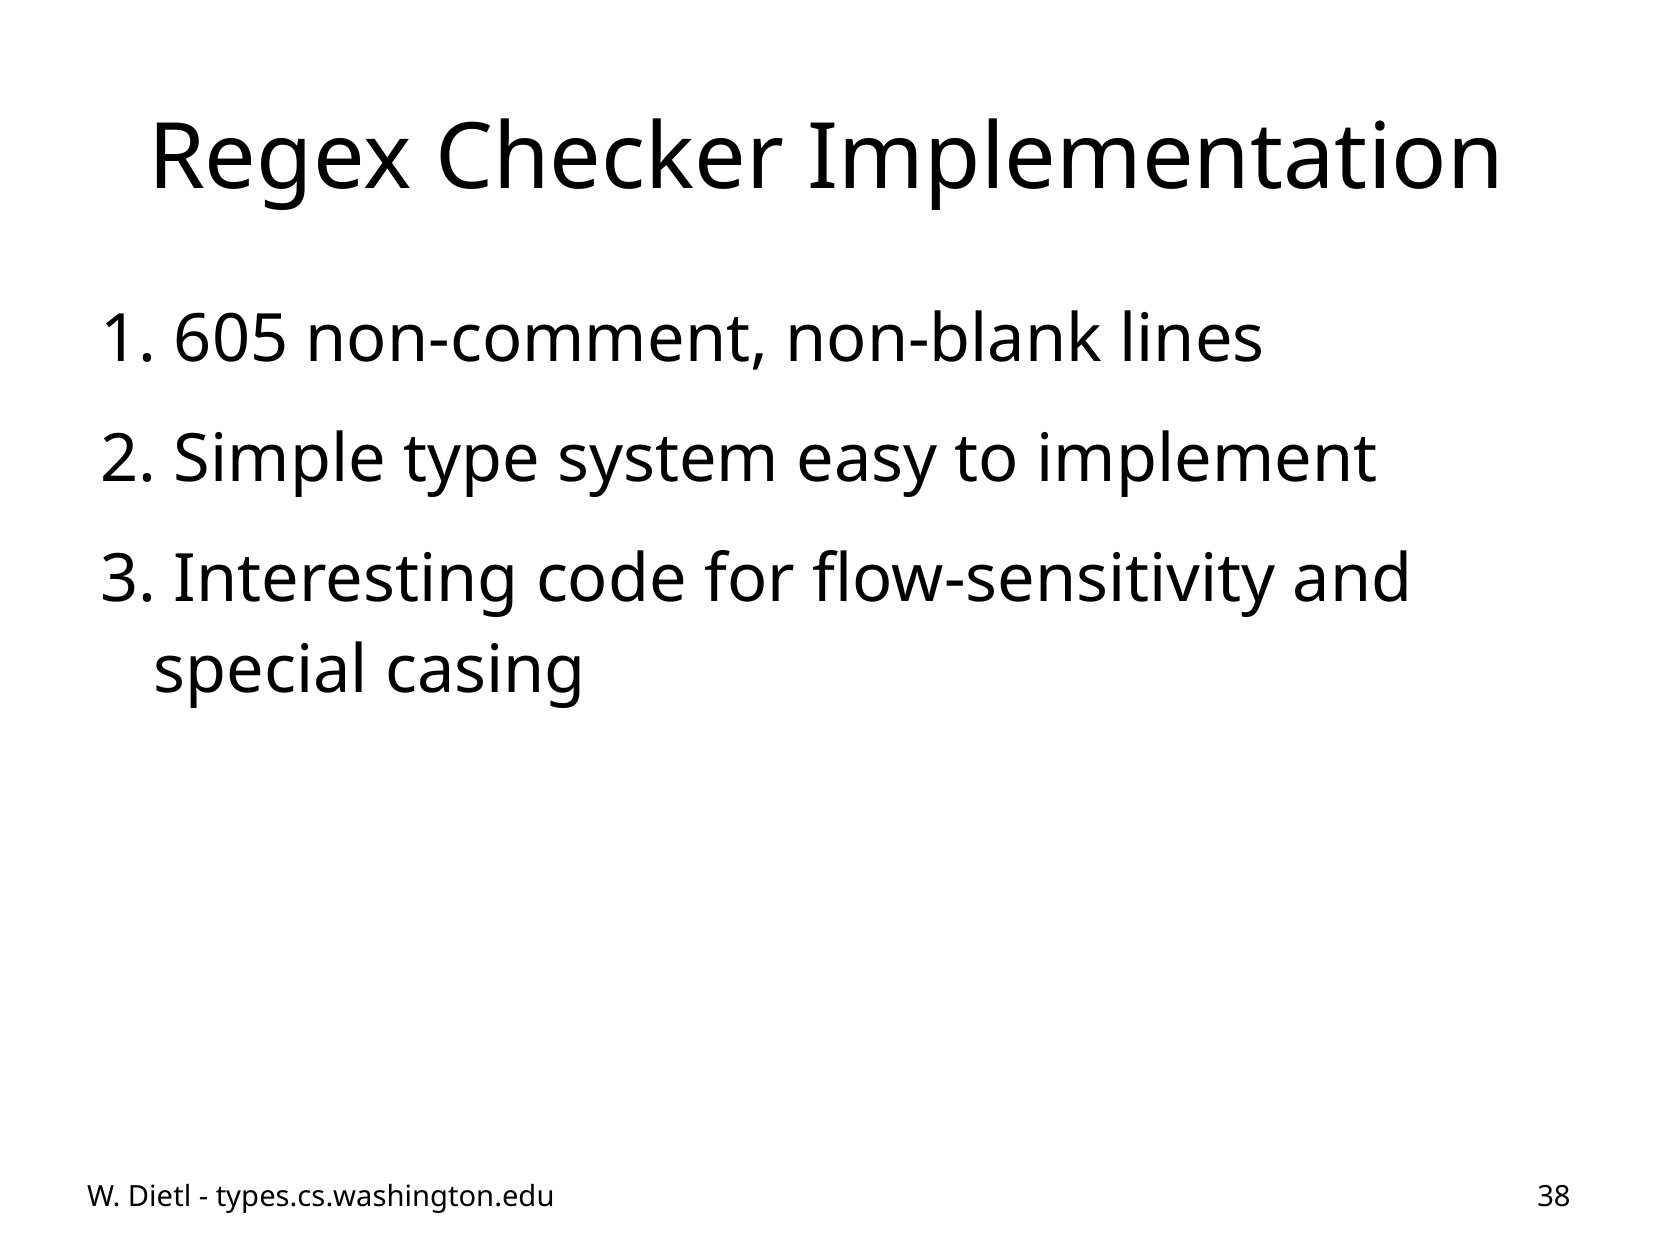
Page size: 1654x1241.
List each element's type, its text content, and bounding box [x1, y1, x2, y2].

title Regex Checker Implementation [82, 49, 1571, 257]
list 605 non-comment, non-blank lines Simple type system easy to implement Interesting code for flow-sensitivity and special casing [82, 290, 1571, 1109]
